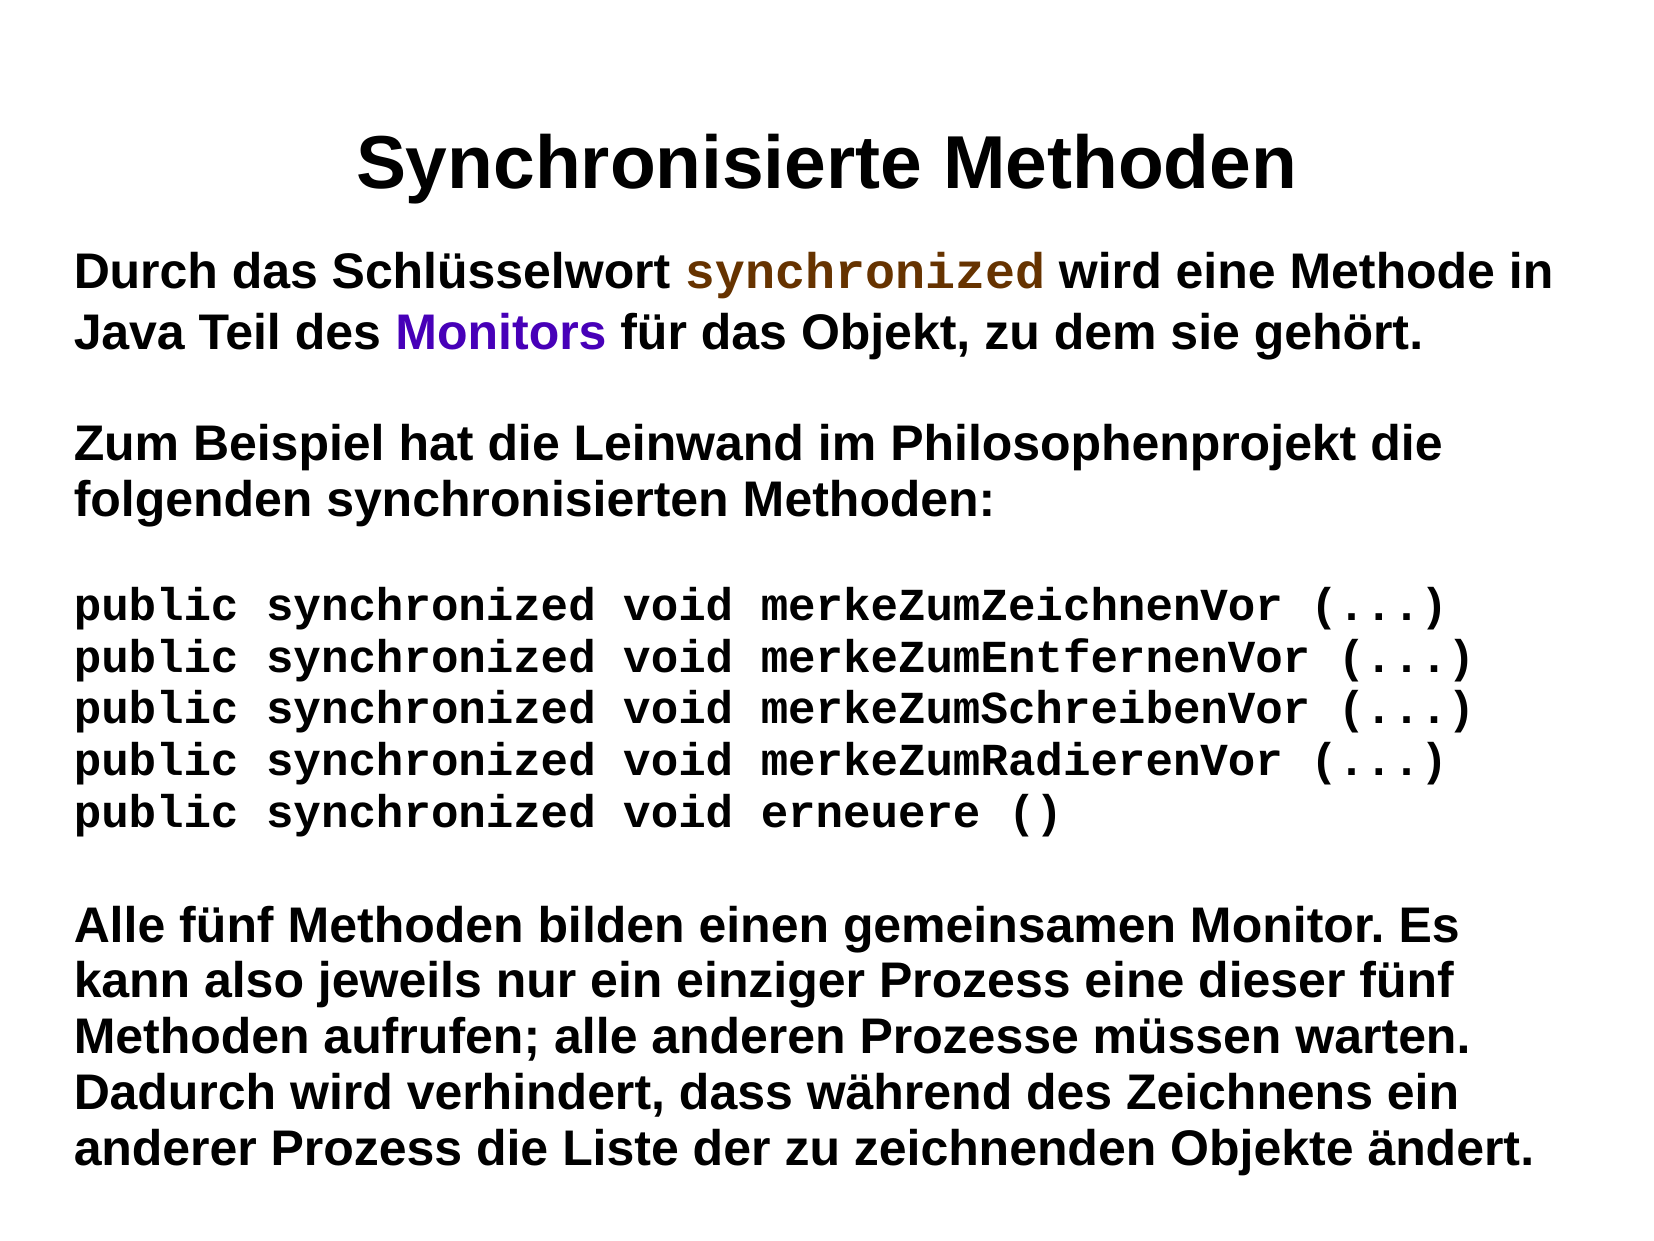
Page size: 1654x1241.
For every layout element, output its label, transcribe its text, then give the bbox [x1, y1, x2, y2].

title Synchronisierte Methoden [88, 78, 1565, 236]
text_box Durch das Schlüsselwort synchronized wird eine Methode in Java Teil des Monitors für das Objekt, zu dem sie gehört. Zum Beispiel hat die Leinwand im Philosophenprojekt die folgenden synchronisierten Methoden: public synchronized void merkeZumZeichnenVor (...) public synchronized void merkeZumEntfernenVor (...) public synchronized void merkeZumSchreibenVor (...) public synchronized void merkeZumRadierenVor (...) public synchronized void erneuere () Alle fünf Methoden bilden einen gemeinsamen Monitor. Es kann also jeweils nur ein einziger Prozess eine dieser fünf Methoden aufrufen; alle anderen Prozesse müssen warten. Dadurch wird verhindert, dass während des Zeichnens ein anderer Prozess die Liste der zu zeichnenden Objekte ändert. [59, 236, 1595, 1198]
